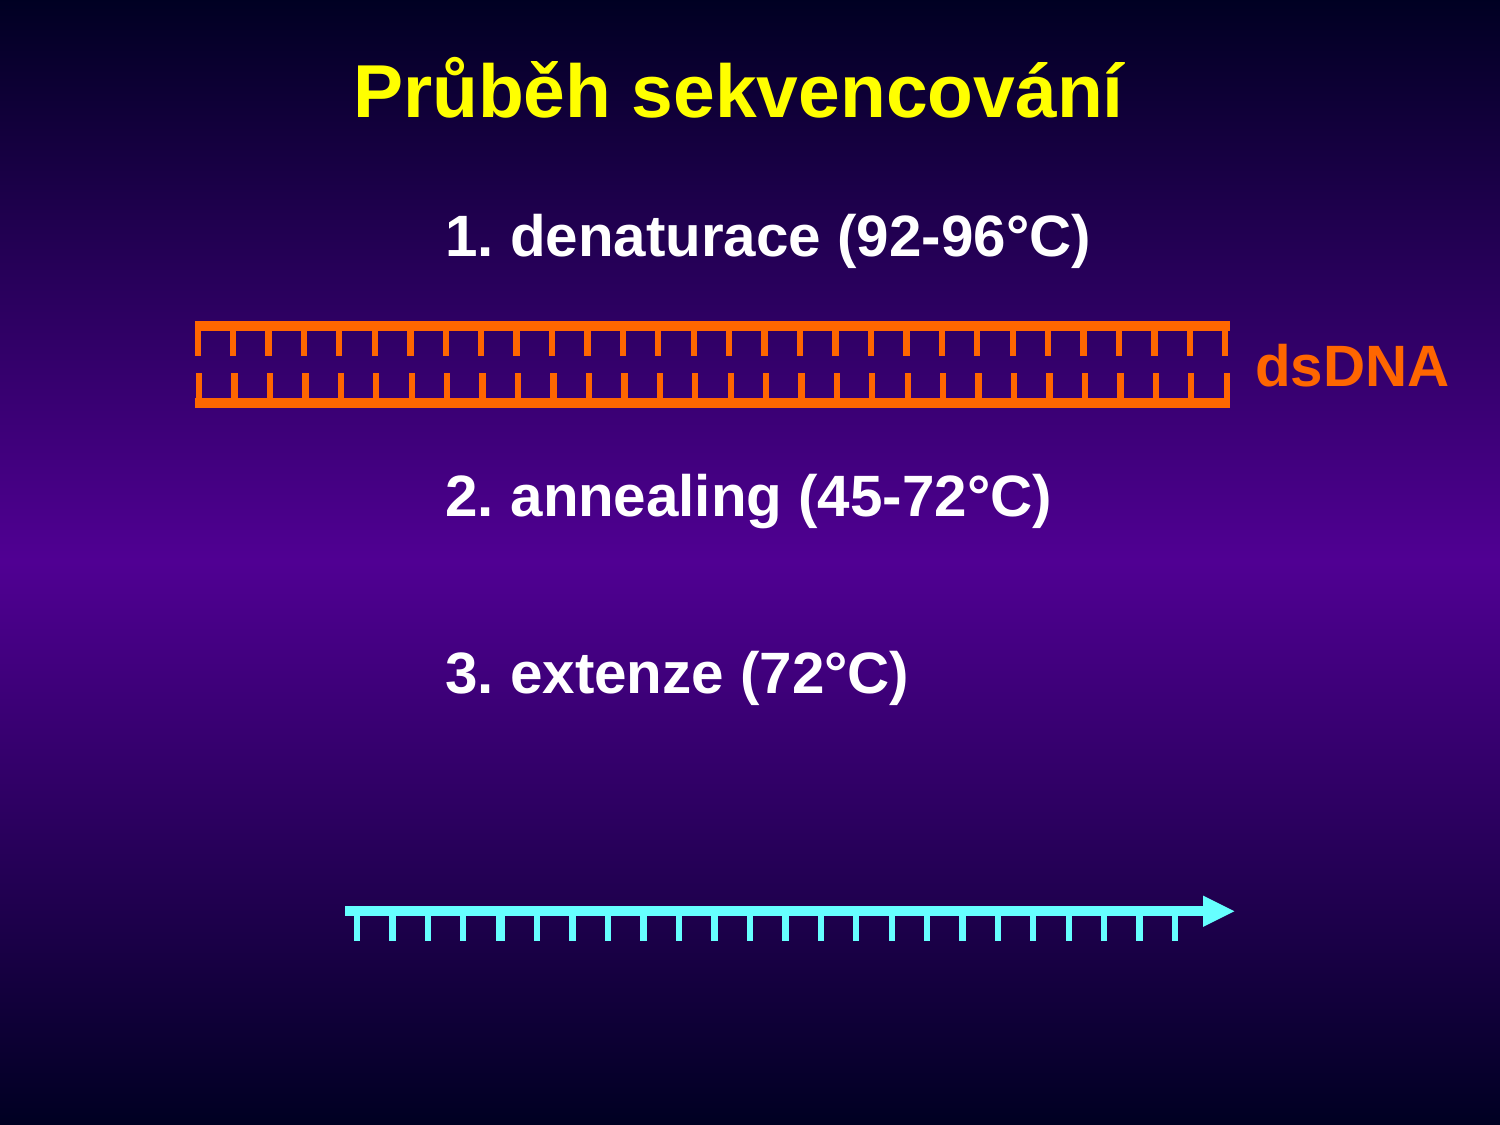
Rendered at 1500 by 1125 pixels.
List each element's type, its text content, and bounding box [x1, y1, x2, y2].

text_box 2. annealing (45-72°C) [430, 456, 1129, 537]
title Průběh sekvencování [64, 35, 1413, 149]
text_box 3. extenze (72°C) [430, 633, 951, 714]
text_box 1. denaturace (92-96°C) [430, 196, 1211, 277]
text_box dsDNA [1222, 326, 1483, 407]
